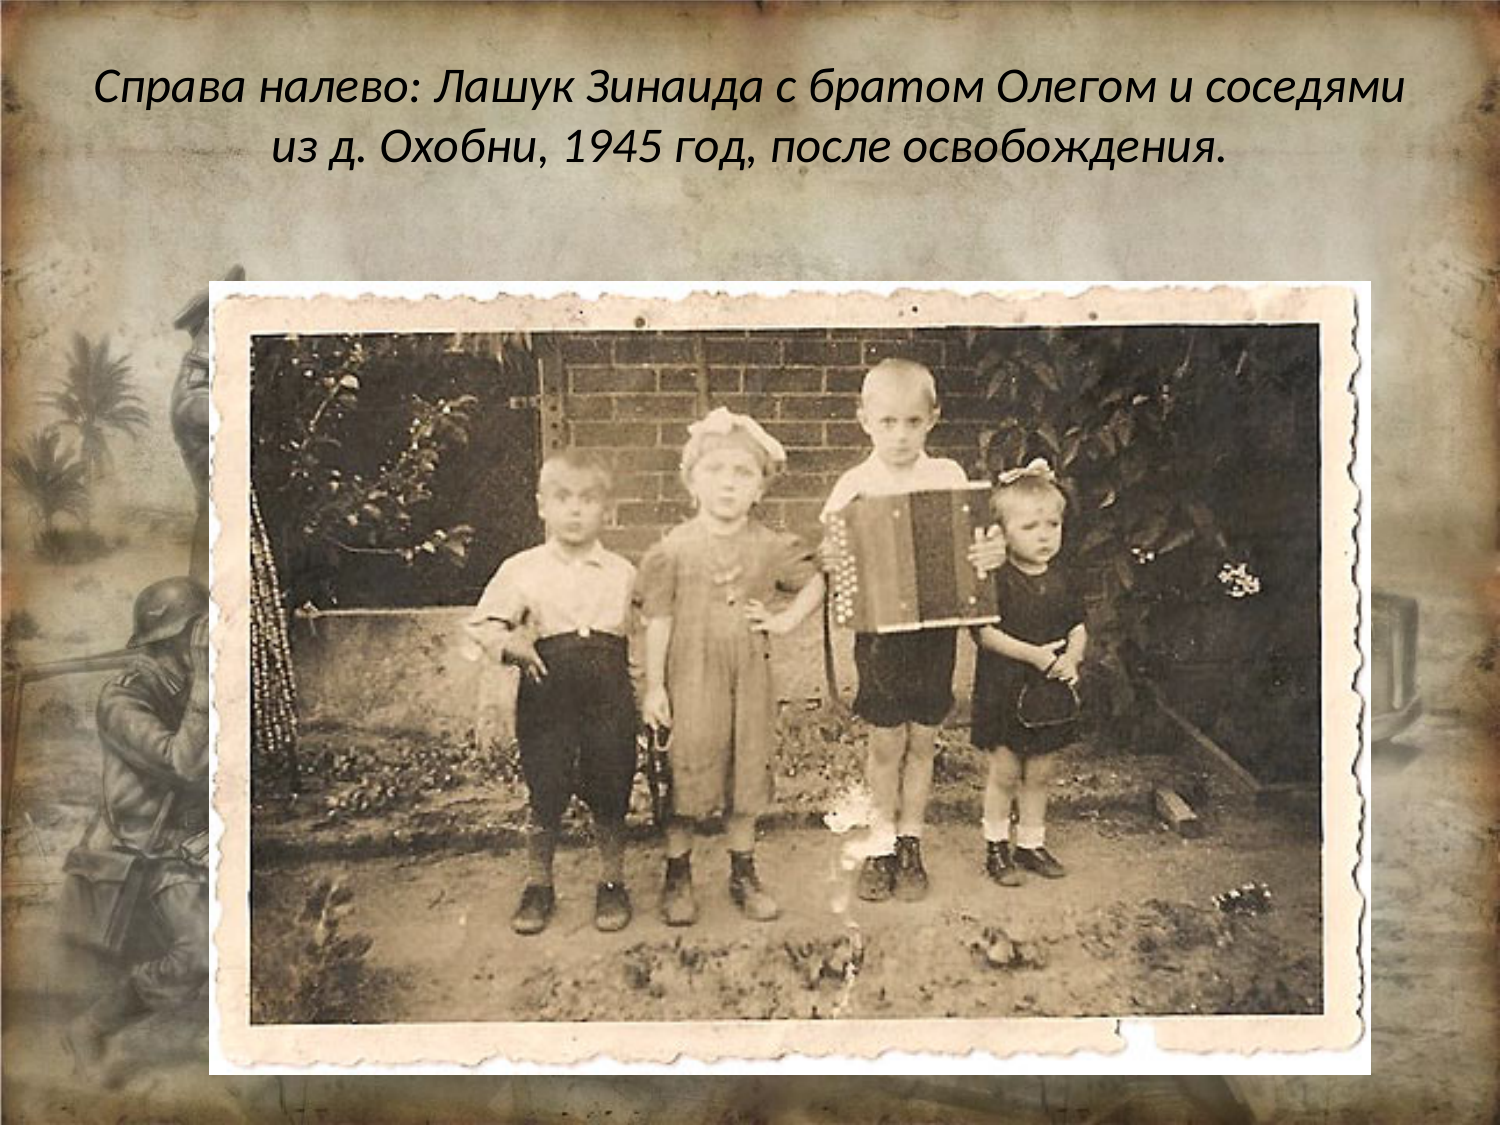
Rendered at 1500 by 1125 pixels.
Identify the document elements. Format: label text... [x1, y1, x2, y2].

picture [0, 0, 1500, 1125]
title Справа налево: Лашук Зинаида с братом Олегом и соседями из д. Охобни, 1945 год, после освобождения. [75, 45, 1425, 233]
